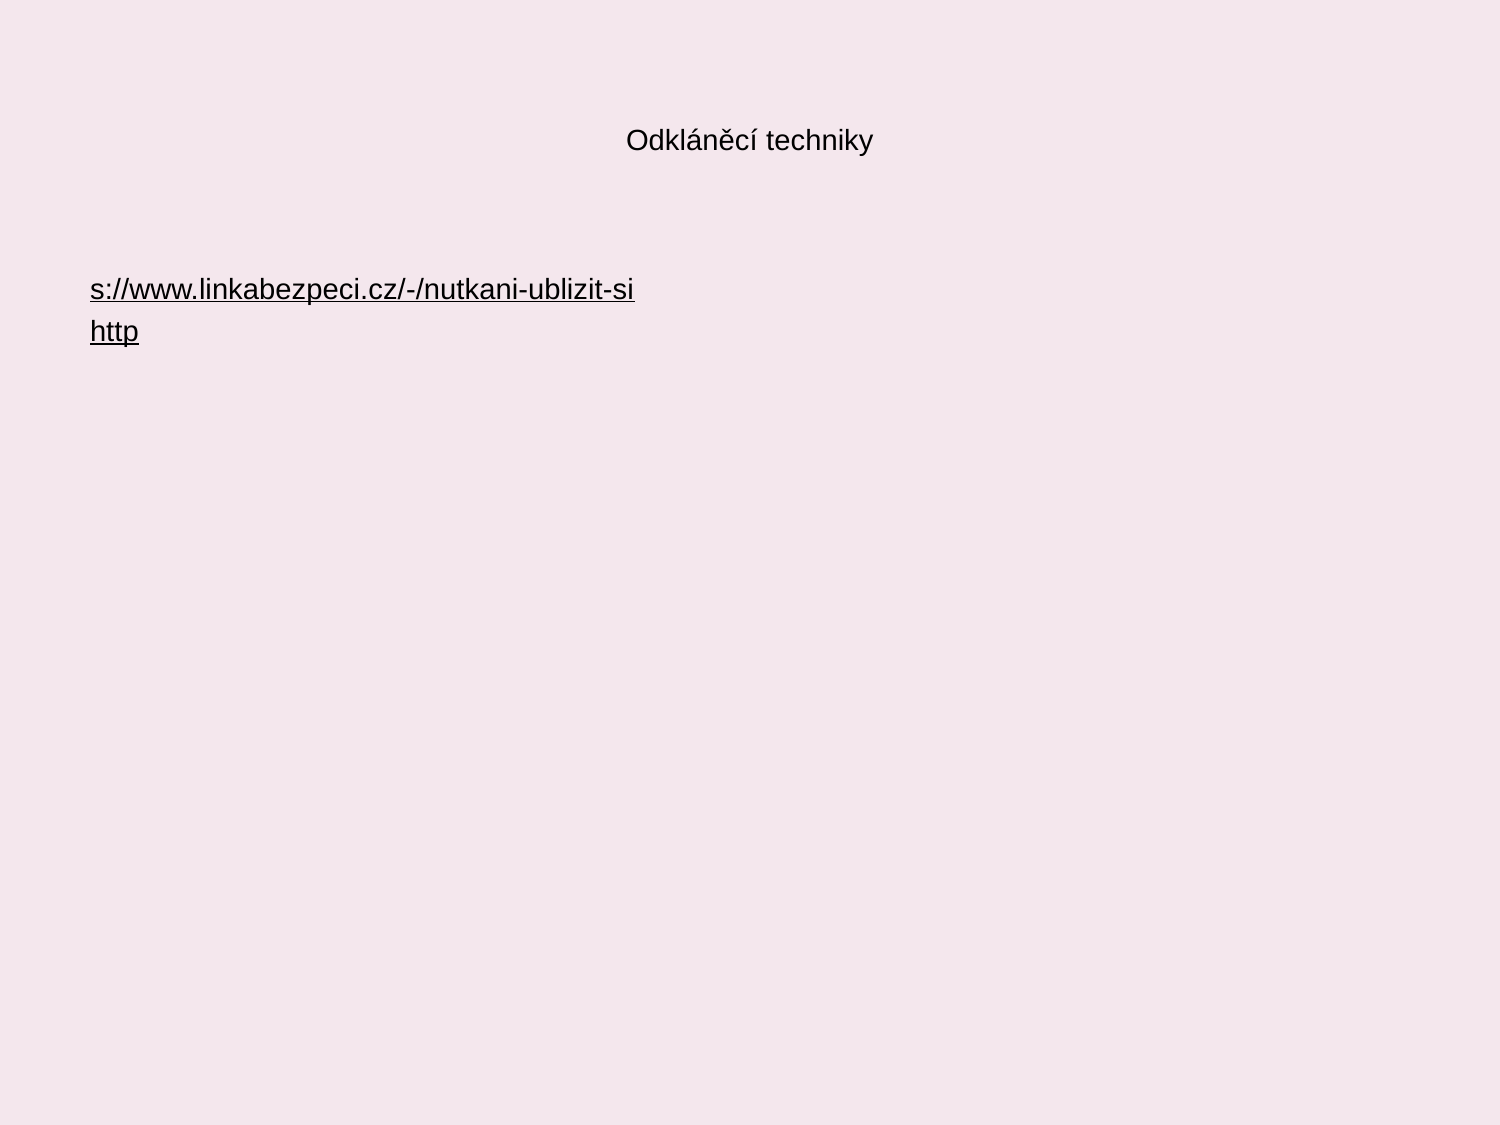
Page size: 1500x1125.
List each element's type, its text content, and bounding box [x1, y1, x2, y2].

list s://www.linkabezpeci.cz/-/nutkani-ublizit-si http [75, 262, 1425, 1005]
title Odkláněcí techniky [75, 45, 1425, 233]
